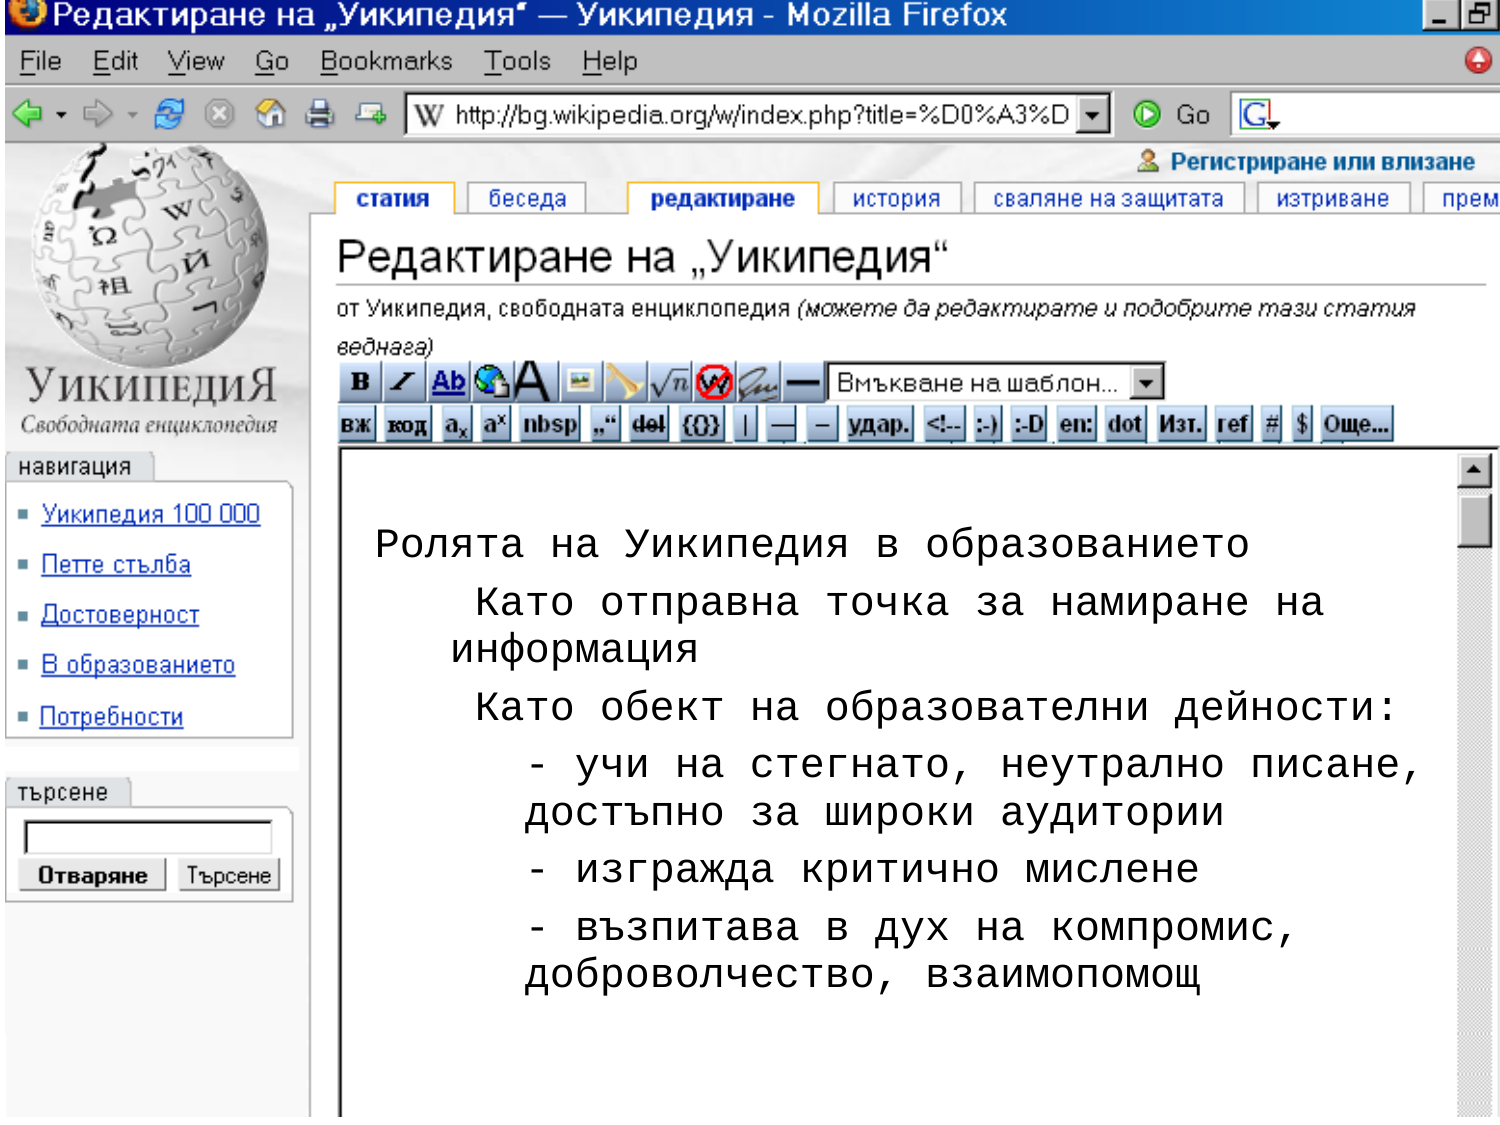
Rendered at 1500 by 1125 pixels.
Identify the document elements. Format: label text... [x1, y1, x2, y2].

text_box Ролята на Уикипедия в образованието Като отправна точка за намиране на информация Като обект на образователни дейности: - учи на стегнато, неутрално писане, достъпно за широки аудитории - изгражда критично мислене - възпитава в дух на компромис, доброволчество, взаимопомощ [360, 467, 1477, 1094]
picture [5, 0, 1500, 1117]
